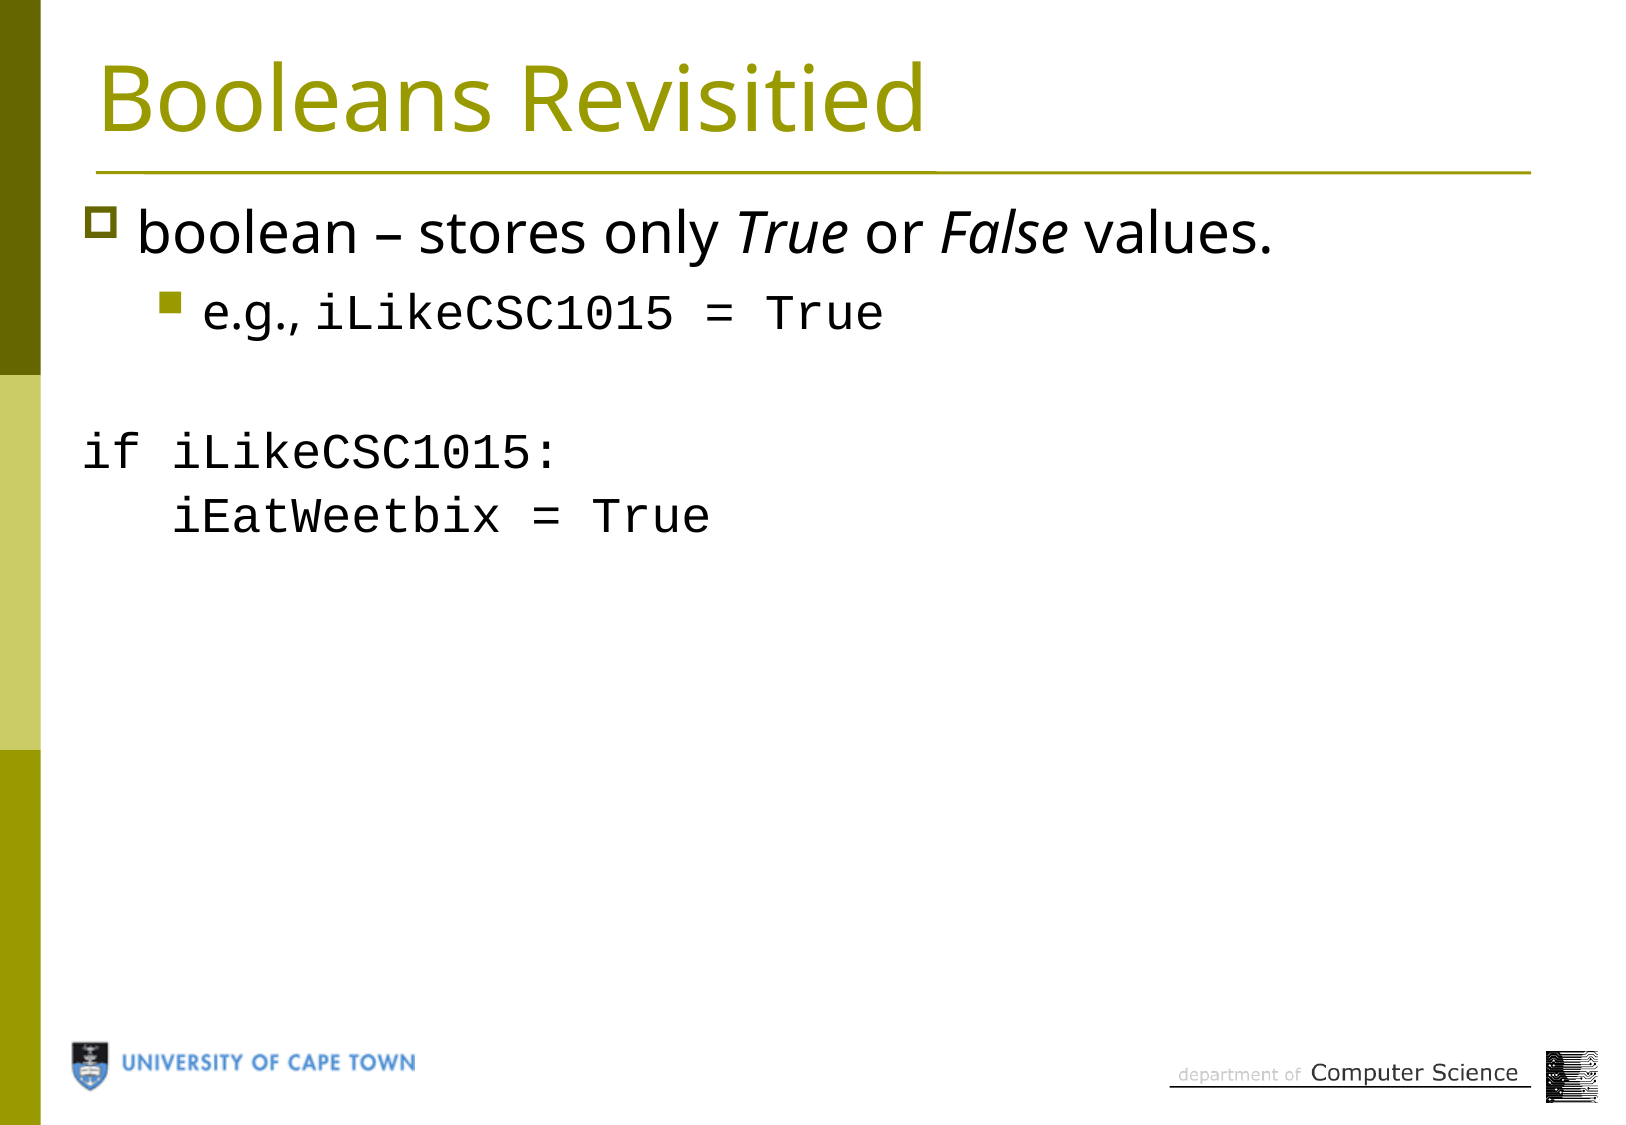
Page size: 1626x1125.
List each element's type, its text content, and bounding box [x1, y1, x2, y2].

title Booleans Revisitied [81, 21, 1543, 180]
list boolean – stores only True or False values. e.g., iLikeCSC1015 = True if iLikeCSC1015: iEatWeetbix = True [81, 196, 1543, 1005]
picture [1169, 1043, 1532, 1091]
picture [1546, 1051, 1598, 1103]
picture [61, 1024, 415, 1103]
